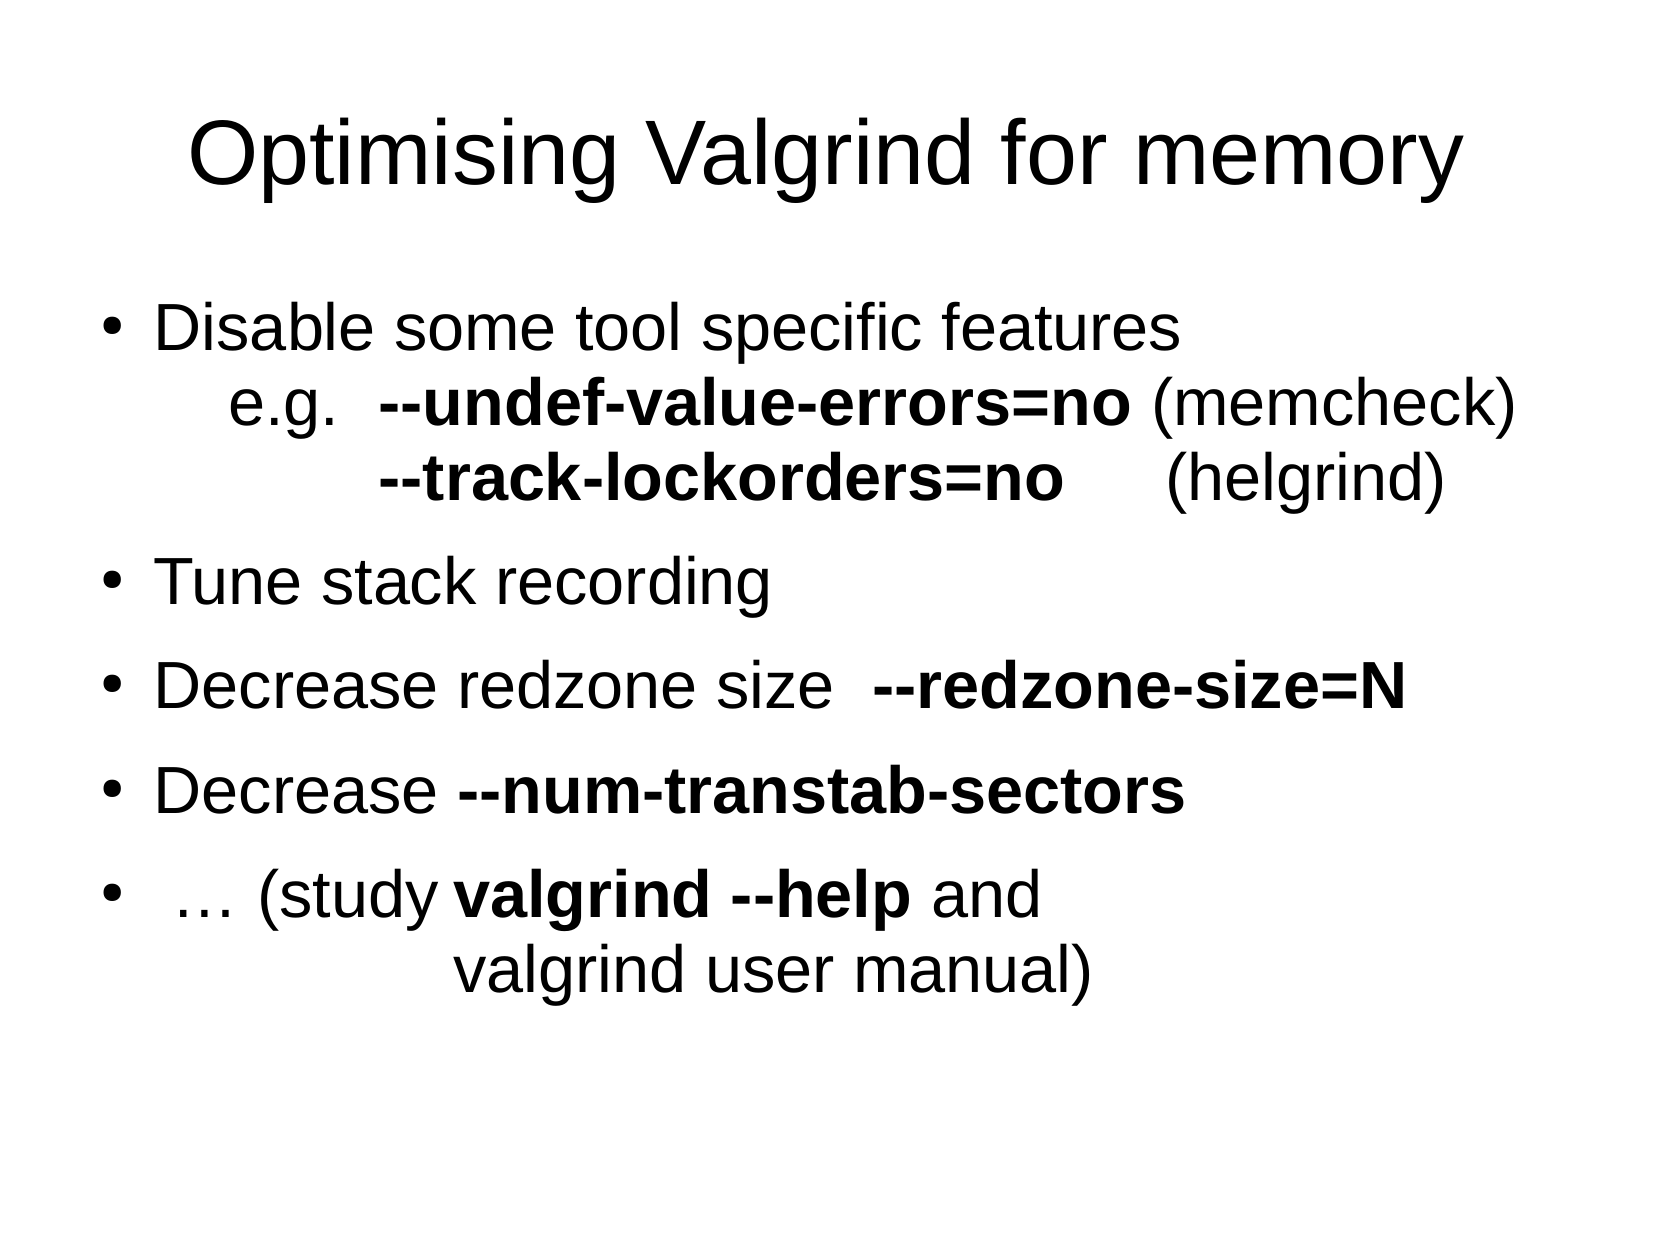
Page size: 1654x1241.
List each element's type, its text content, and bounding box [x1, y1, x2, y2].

list Disable some tool specific features e.g. --undef-value-errors=no (memcheck) --track-lockorders=no (helgrind) Tune stack recording Decrease redzone size --redzone-size=N Decrease --num-transtab-sectors … (study valgrind --help and valgrind user manual) [82, 290, 1571, 1010]
title Optimising Valgrind for memory [82, 49, 1571, 257]
